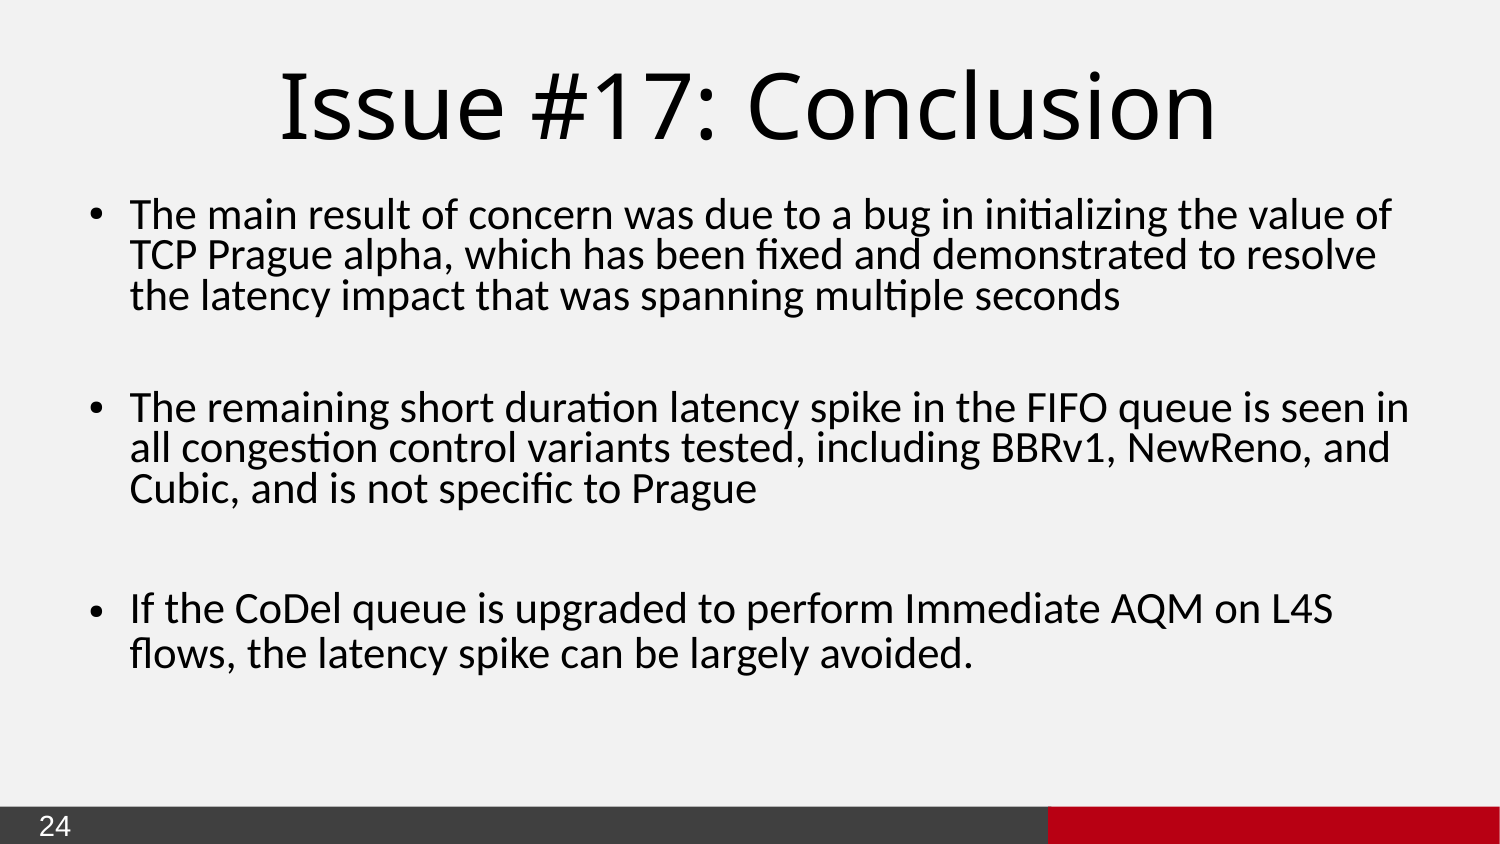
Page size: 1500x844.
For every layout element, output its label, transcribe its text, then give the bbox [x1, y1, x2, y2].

title Issue #17: Conclusion [75, 22, 1425, 186]
list The main result of concern was due to a bug in initializing the value of TCP Prague alpha, which has been fixed and demonstrated to resolve the latency impact that was spanning multiple seconds The remaining short duration latency spike in the FIFO queue is seen in all congestion control variants tested, including BBRv1, NewReno, and Cubic, and is not specific to Prague If the CoDel queue is upgraded to perform Immediate AQM on L4S flows, the latency spike can be largely avoided. [75, 197, 1425, 687]
